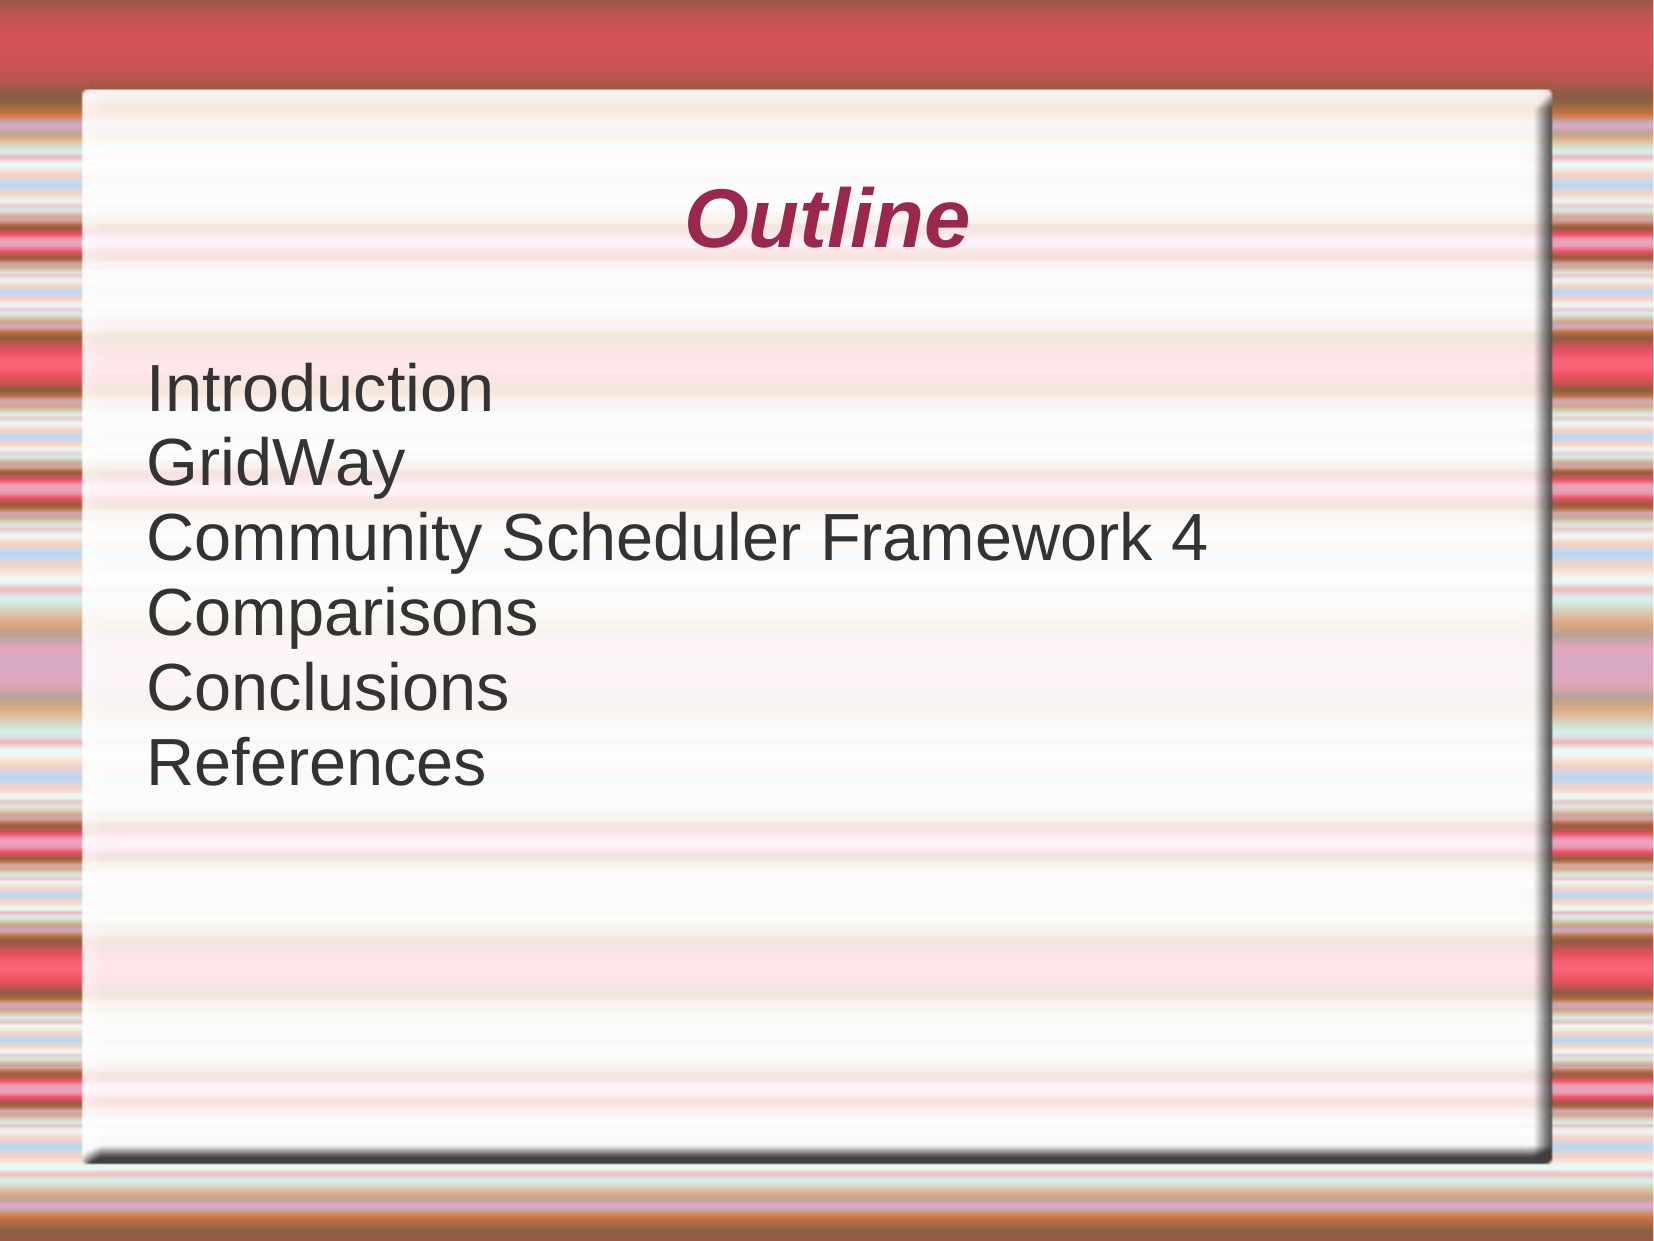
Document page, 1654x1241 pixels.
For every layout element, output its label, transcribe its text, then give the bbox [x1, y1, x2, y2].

title Outline [121, 122, 1534, 315]
picture [0, 0, 1654, 1241]
list Introduction GridWay Community Scheduler Framework 4 Comparisons Conclusions References [134, 350, 1516, 1118]
